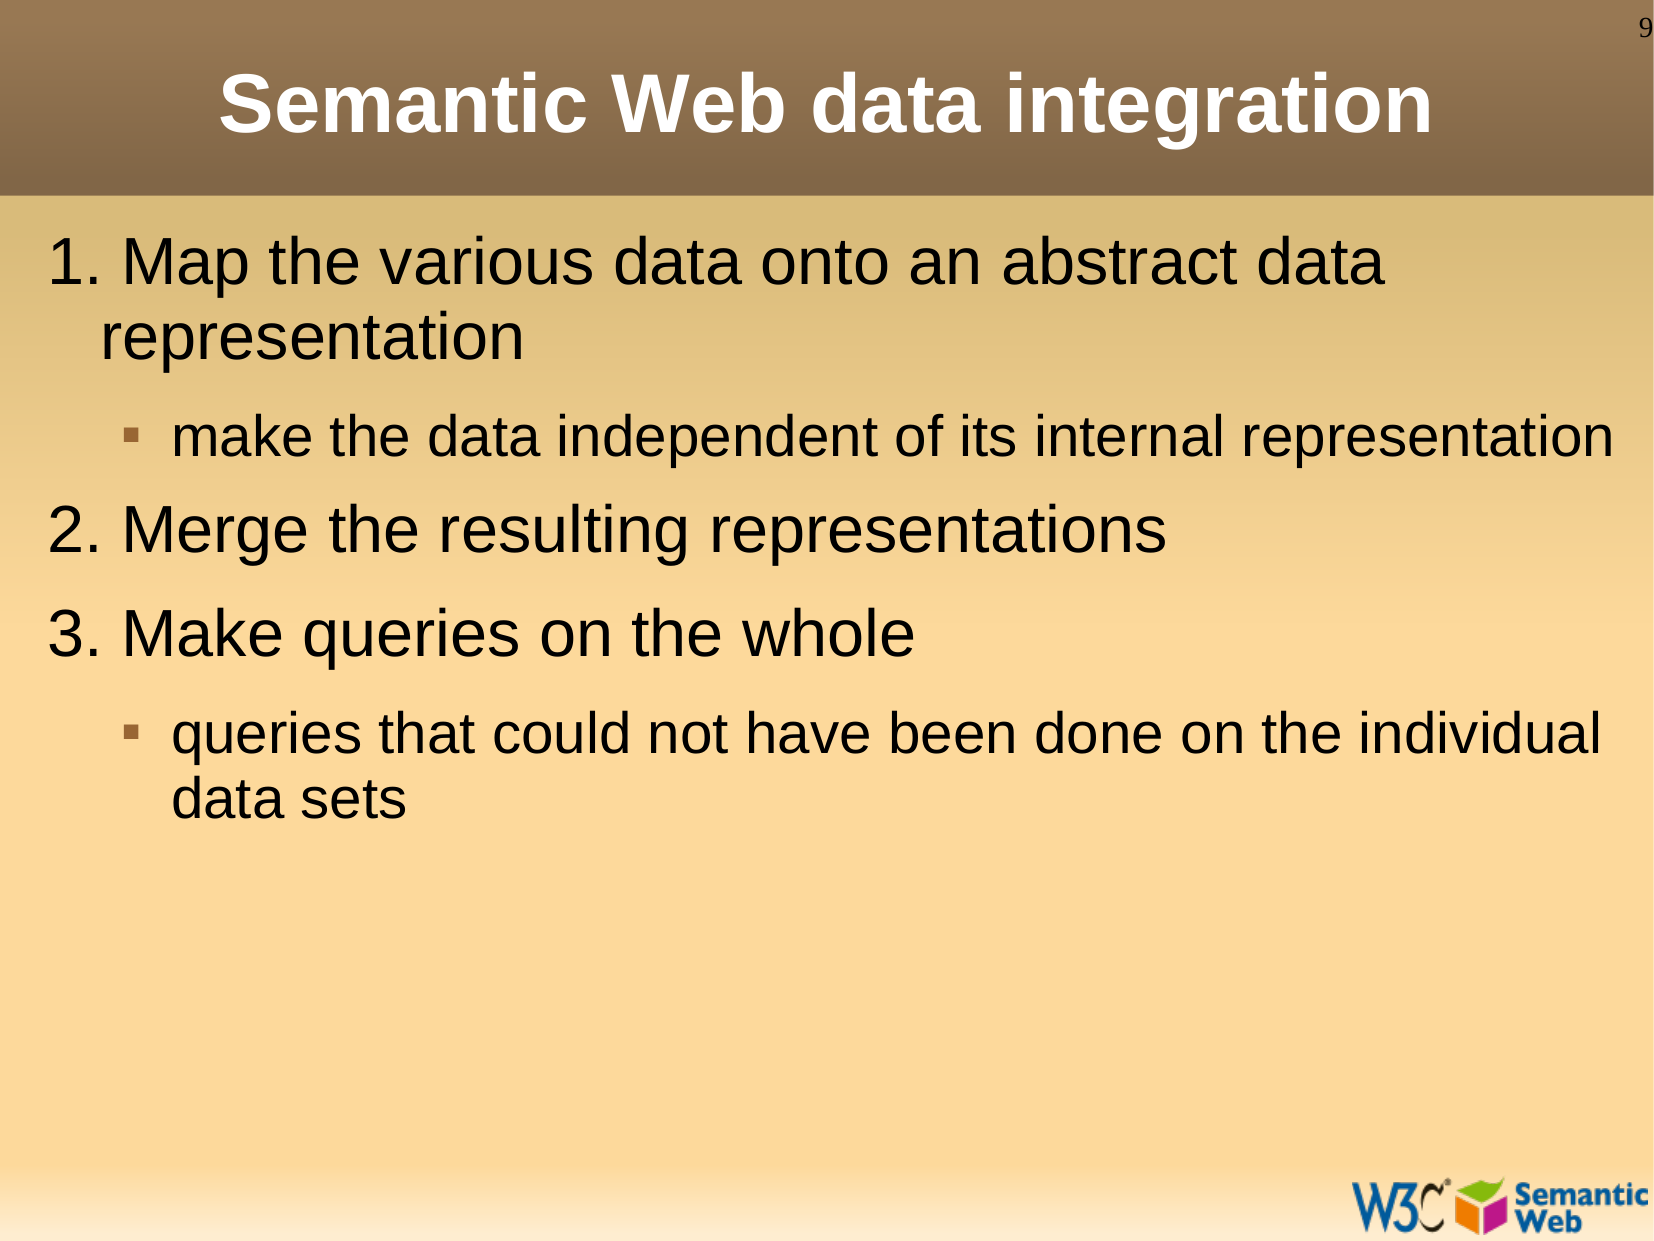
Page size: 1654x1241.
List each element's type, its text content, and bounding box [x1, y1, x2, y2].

title Semantic Web data integration [0, 0, 1654, 208]
list Map the various data onto an abstract data representation make the data independent of its internal representation Merge the resulting representations Make queries on the whole queries that could not have been done on the individual data sets [29, 224, 1624, 1210]
picture [0, 208, 1654, 1241]
